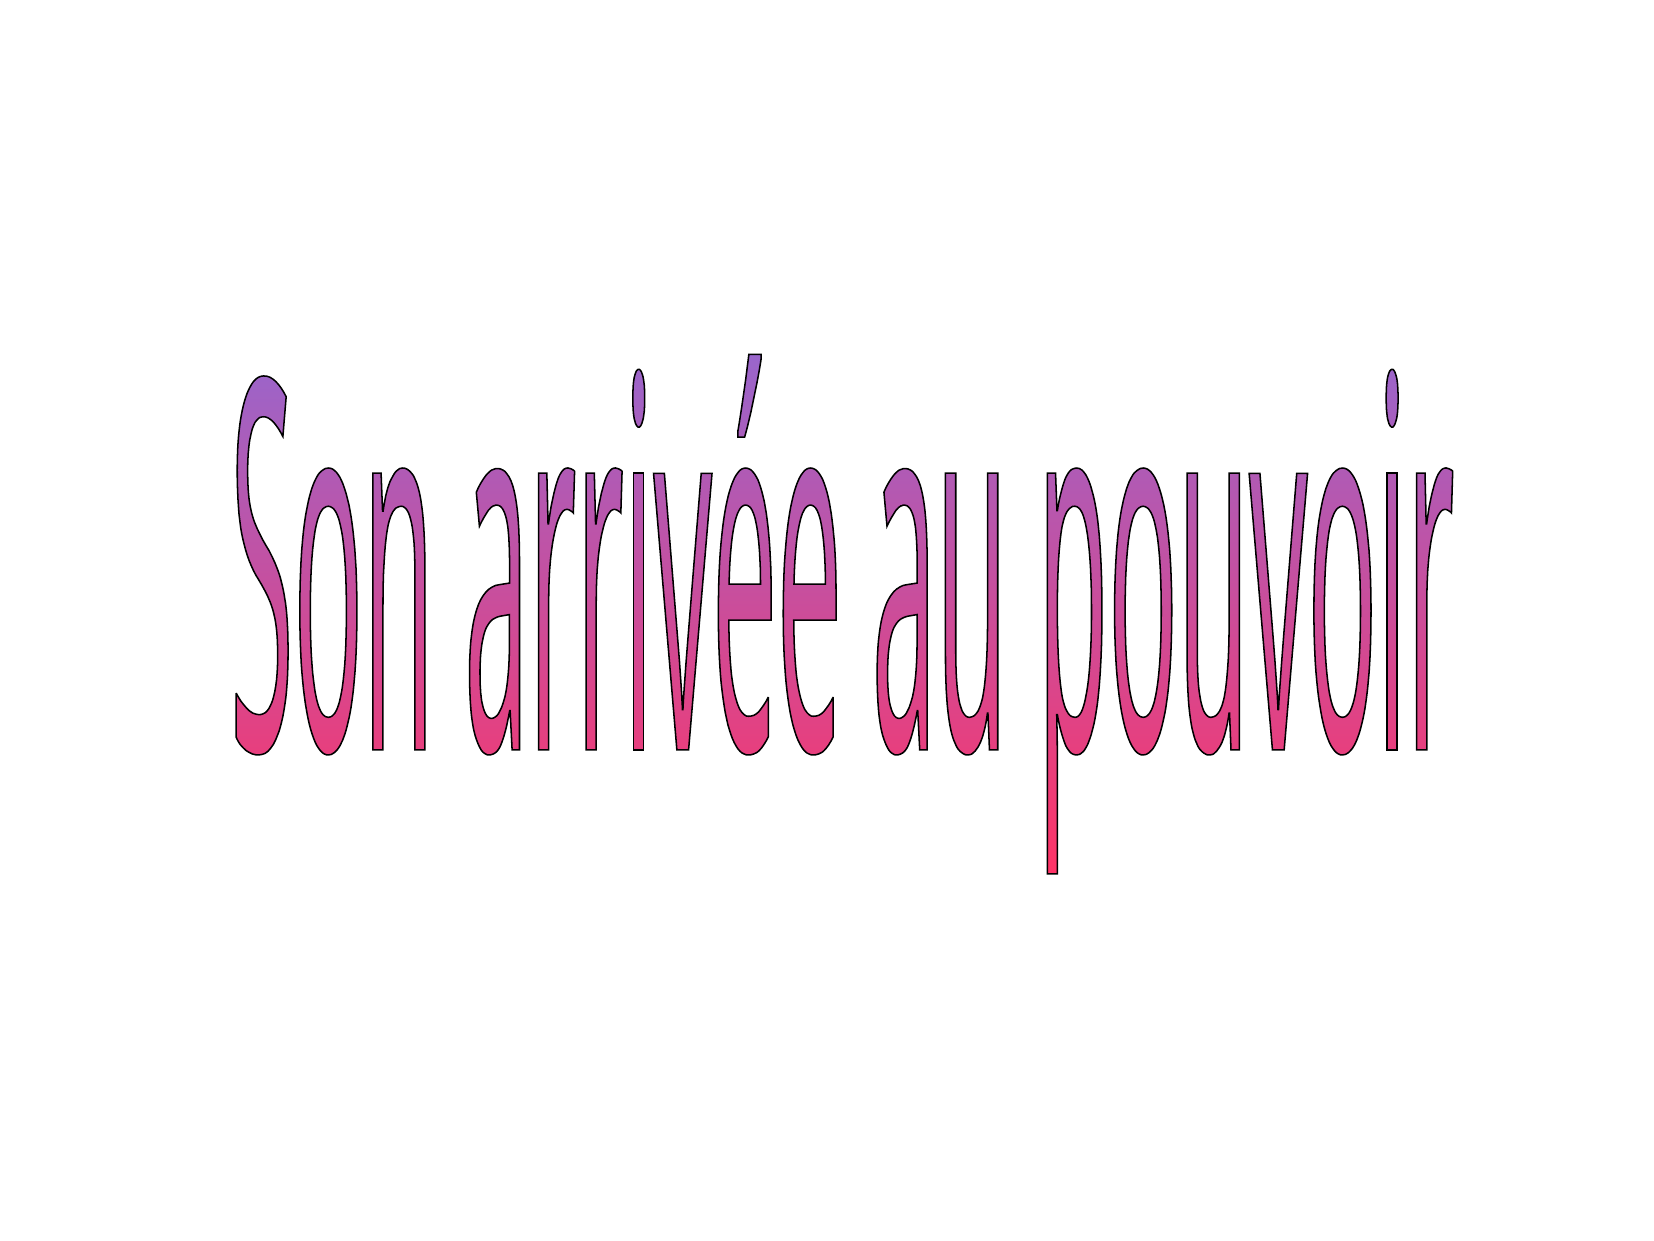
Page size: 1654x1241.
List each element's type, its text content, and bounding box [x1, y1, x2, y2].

text_box Son arrivée au pouvoir [372, 468, 425, 750]
text_box Son arrivée au pouvoir [1249, 473, 1308, 750]
text_box Son arrivée au pouvoir [632, 369, 645, 428]
text_box Son arrivée au pouvoir [236, 375, 289, 755]
text_box Son arrivée au pouvoir [877, 468, 928, 755]
text_box Son arrivée au pouvoir [1313, 468, 1372, 755]
text_box Son arrivée au pouvoir [737, 354, 762, 438]
text_box Son arrivée au pouvoir [1386, 473, 1398, 750]
text_box Son arrivée au pouvoir [653, 473, 713, 750]
text_box Son arrivée au pouvoir [783, 468, 837, 755]
text_box Son arrivée au pouvoir [586, 468, 623, 750]
text_box Son arrivée au pouvoir [538, 468, 575, 750]
text_box Son arrivée au pouvoir [633, 473, 644, 750]
text_box Son arrivée au pouvoir [1416, 468, 1453, 750]
text_box Son arrivée au pouvoir [299, 468, 357, 755]
text_box Son arrivée au pouvoir [1386, 369, 1399, 428]
text_box Son arrivée au pouvoir [1187, 473, 1240, 755]
text_box Son arrivée au pouvoir [718, 468, 772, 755]
text_box Son arrivée au pouvoir [469, 468, 520, 755]
text_box Son arrivée au pouvoir [1114, 468, 1172, 755]
text_box Son arrivée au pouvoir [945, 473, 998, 755]
text_box Son arrivée au pouvoir [1047, 468, 1102, 874]
